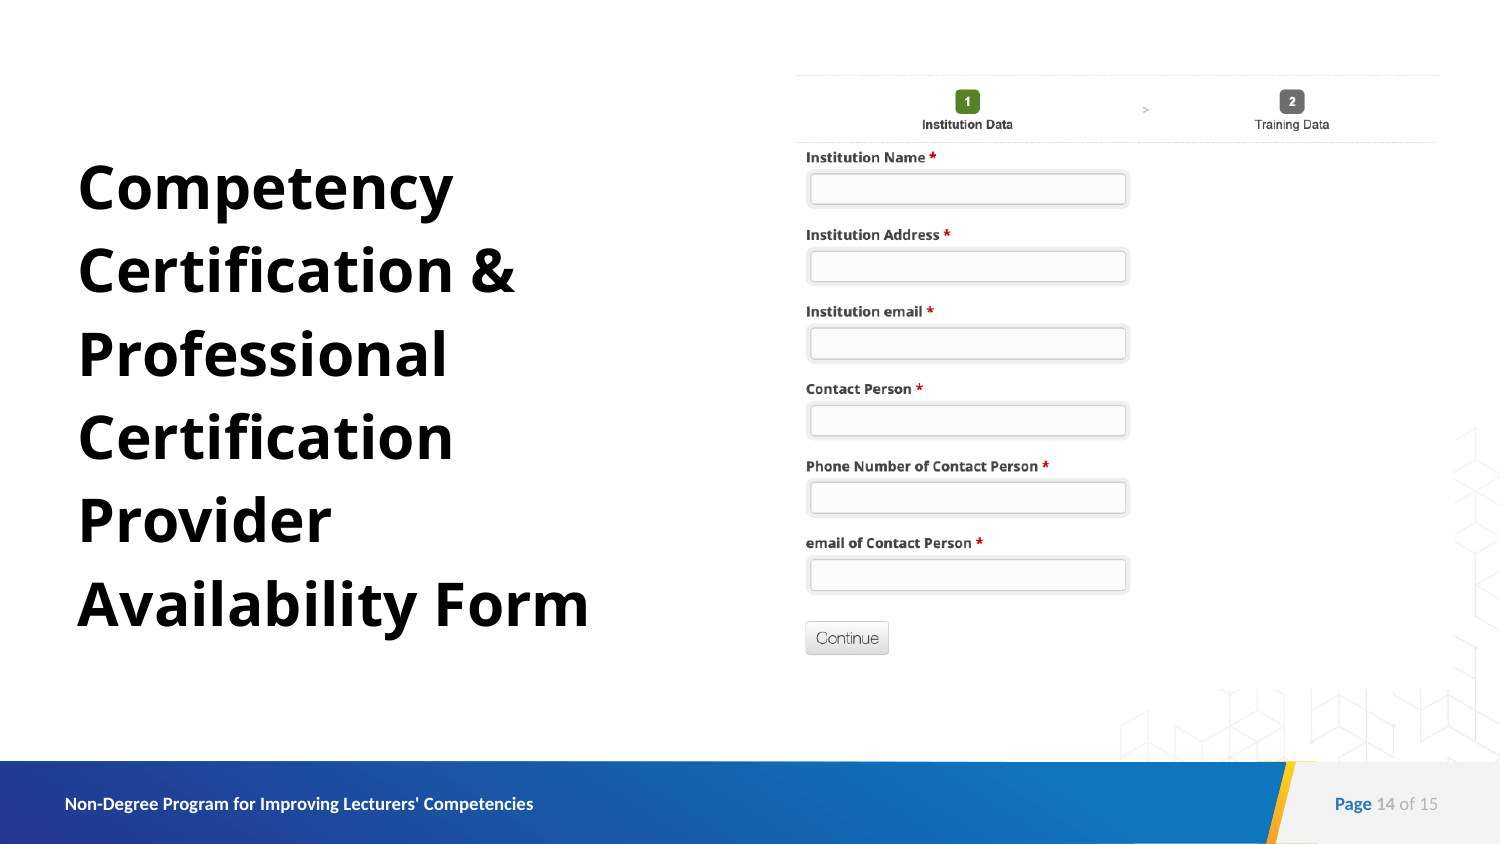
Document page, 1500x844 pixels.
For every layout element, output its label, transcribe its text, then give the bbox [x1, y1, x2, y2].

picture [779, 73, 1455, 689]
text_box Competency Certification & Professional Certification Provider Availability Form [63, 130, 641, 646]
